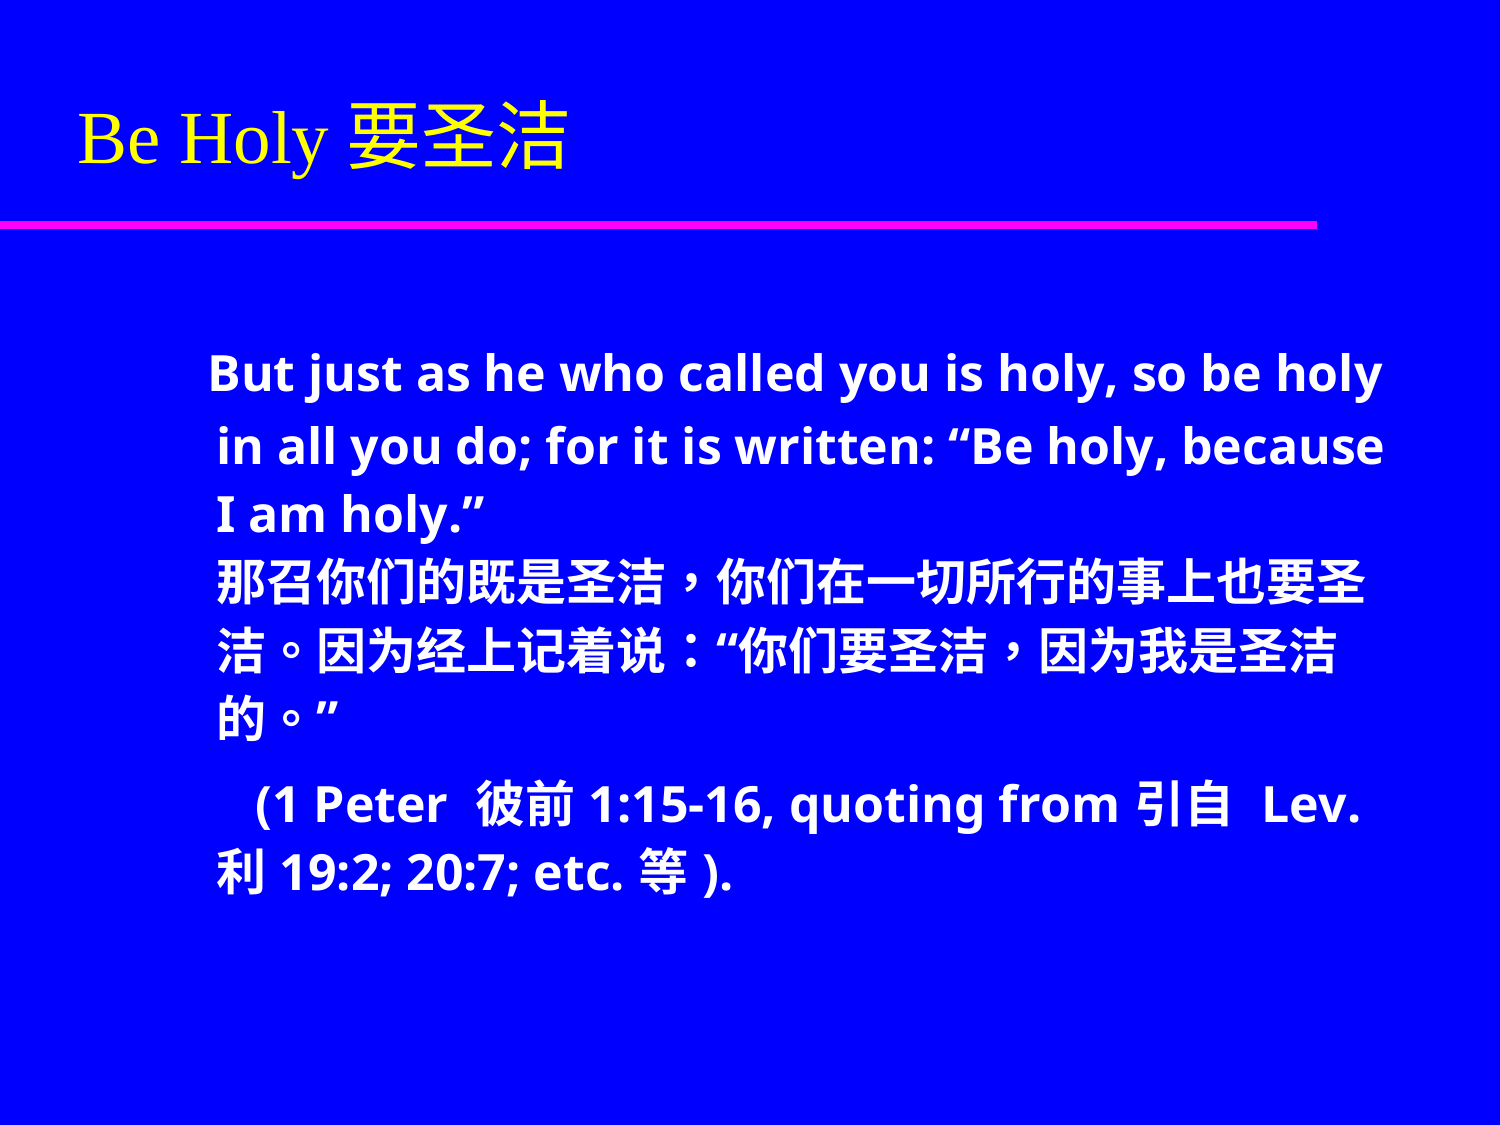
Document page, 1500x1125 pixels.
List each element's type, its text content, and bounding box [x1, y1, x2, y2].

title Be Holy要圣洁 [62, 43, 1338, 225]
list But just as he who called you is holy, so be holy in all you do; for it is written: “Be holy, because I am holy.” 那召你们的既是圣洁，你们在一切所行的事上也要圣洁。因为经上记着说：“你们要圣洁，因为我是圣洁的。” (1 Peter 彼前1:15-16, quoting from引自 Lev. 利19:2; 20:7; etc.等). [144, 312, 1413, 988]
